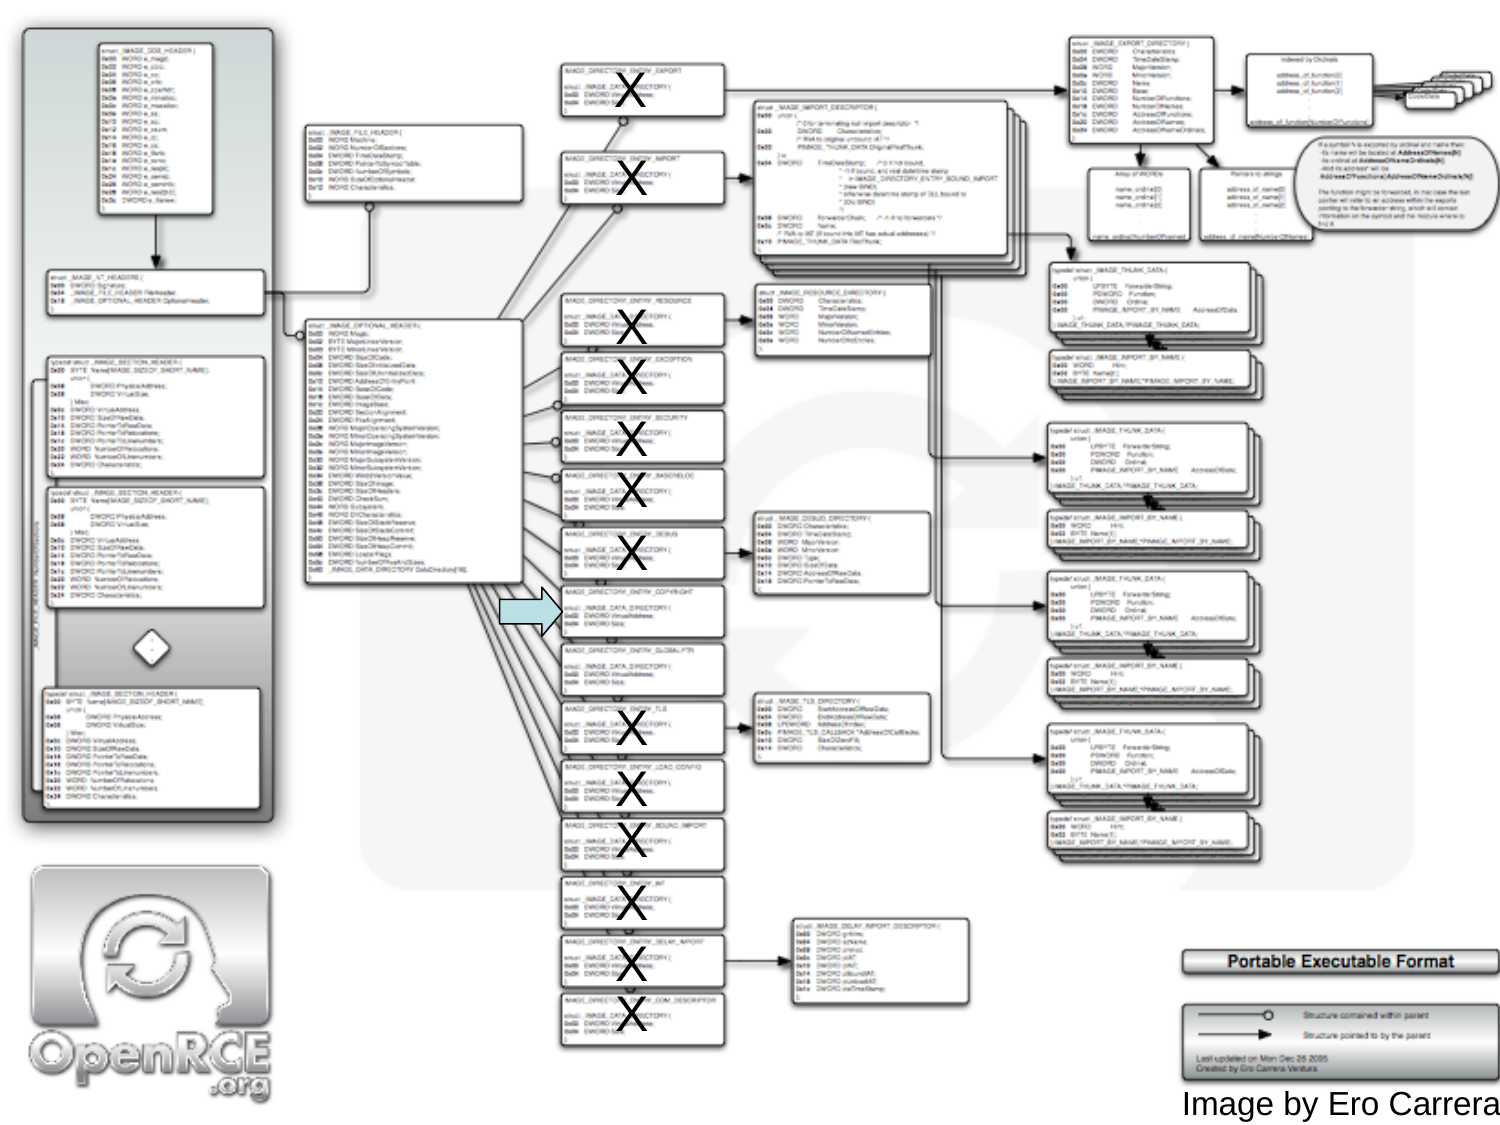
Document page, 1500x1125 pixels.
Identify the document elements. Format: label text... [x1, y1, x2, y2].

text_box X [600, 687, 664, 749]
text_box X [624, 475, 639, 486]
text_box X [600, 749, 664, 825]
text_box Image by Ero Carrera [1167, 1074, 1500, 1125]
text_box X [600, 825, 664, 862]
picture [0, 6, 1500, 1125]
text_box X [598, 49, 662, 126]
text_box X [600, 286, 664, 336]
text_box X [600, 399, 664, 475]
text_box X [624, 825, 639, 836]
text_box X [600, 938, 664, 974]
text_box X [600, 974, 664, 1050]
text_box X [600, 336, 664, 399]
text_box X [600, 137, 664, 213]
text_box X [627, 329, 636, 336]
text_box [499, 587, 563, 637]
text_box X [627, 966, 637, 974]
text_box X [600, 526, 664, 588]
text_box X [600, 475, 664, 526]
text_box X [600, 862, 664, 938]
